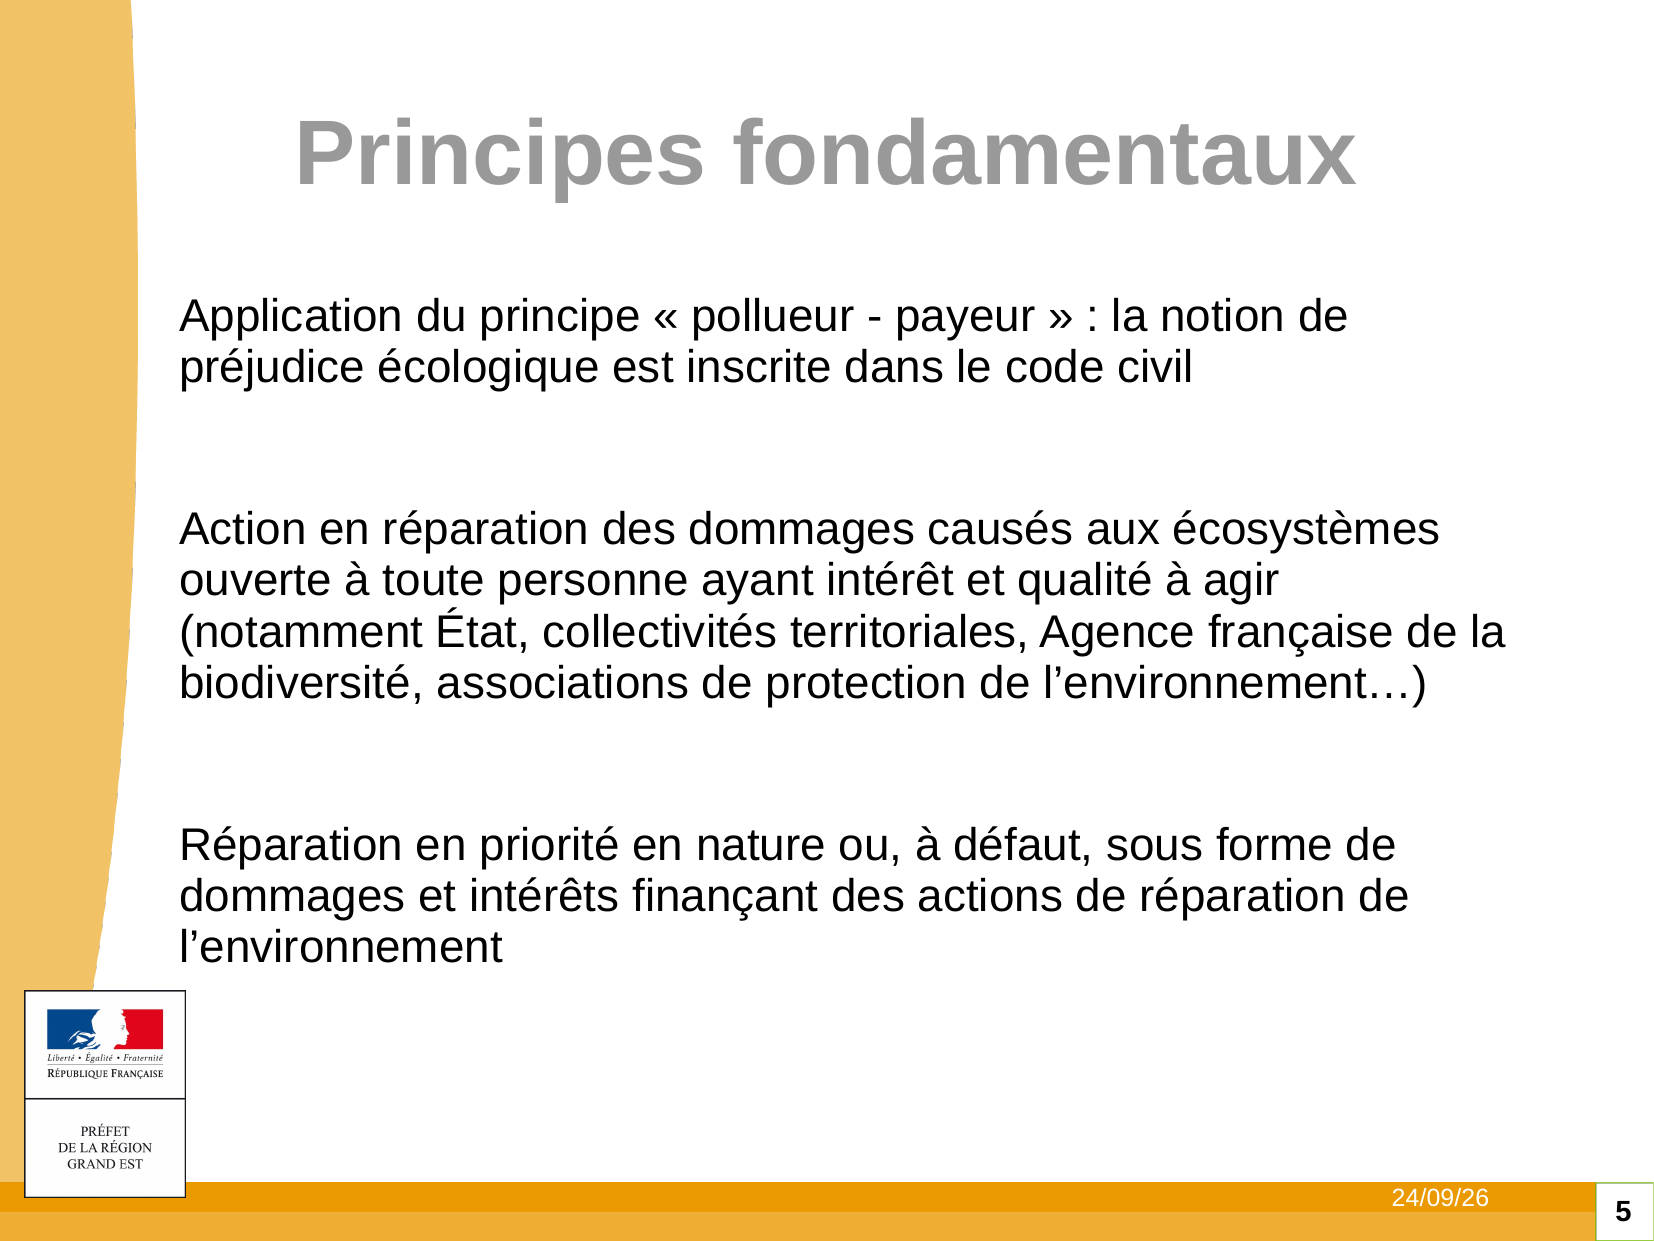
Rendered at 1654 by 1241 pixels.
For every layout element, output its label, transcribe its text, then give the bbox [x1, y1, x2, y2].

title Principes fondamentaux [82, 49, 1571, 257]
picture [0, 0, 1654, 1241]
list Application du principe « pollueur - payeur » : la notion de préjudice écologique est inscrite dans le code civil Action en réparation des dommages causés aux écosystèmes ouverte à toute personne ayant intérêt et qualité à agir (notamment État, collectivités territoriales, Agence française de la biodiversité, associations de protection de l’environnement…) Réparation en priorité en nature ou, à défaut, sous forme de dommages et intérêts finançant des actions de réparation de l’environnement [179, 290, 1509, 1125]
